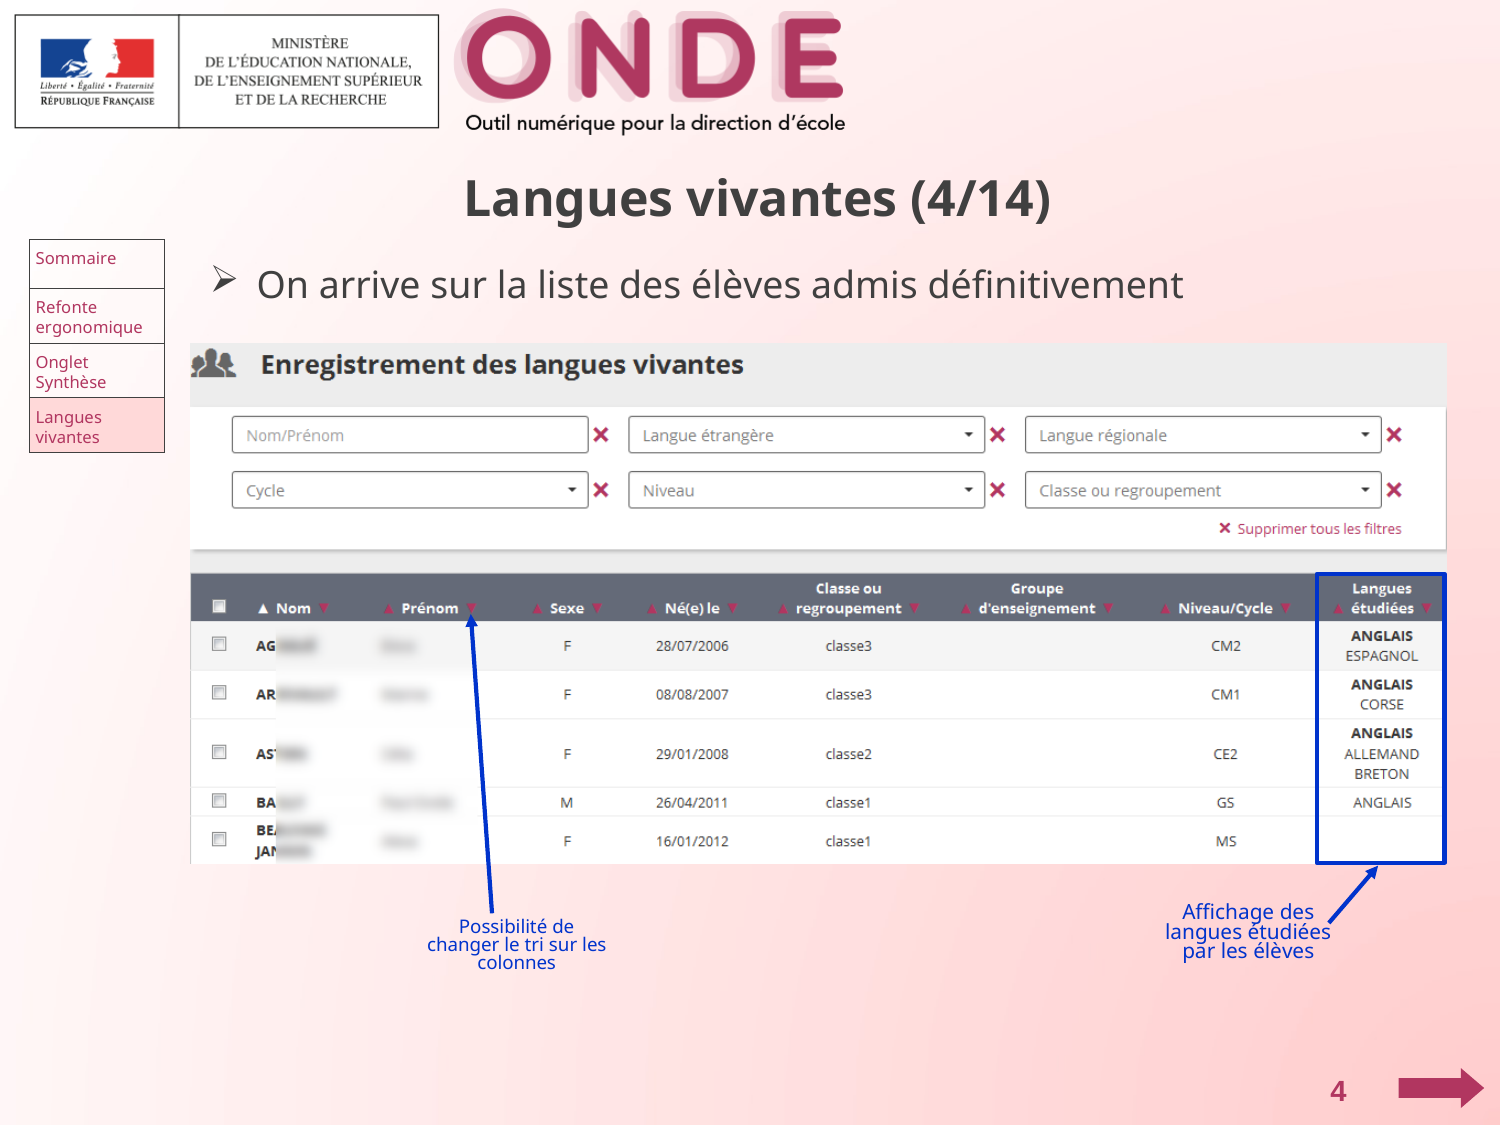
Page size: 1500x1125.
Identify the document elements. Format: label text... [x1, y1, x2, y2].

picture [0, 0, 1500, 1125]
table_header Sommaire [30, 240, 164, 288]
text_box <numéro> [1257, 1064, 1420, 1117]
text_box [1399, 1070, 1483, 1106]
text_box Affichage des langues étudiées par les élèves [1142, 895, 1355, 985]
text_box On arrive sur la liste des élèves admis définitivement [195, 262, 1379, 1036]
table_cell Langues vivantes [30, 398, 164, 452]
table_cell Refonte ergonomique [30, 289, 164, 343]
text_box Langues vivantes (4/14) [82, 154, 1433, 238]
table_cell Onglet Synthèse [30, 344, 164, 397]
